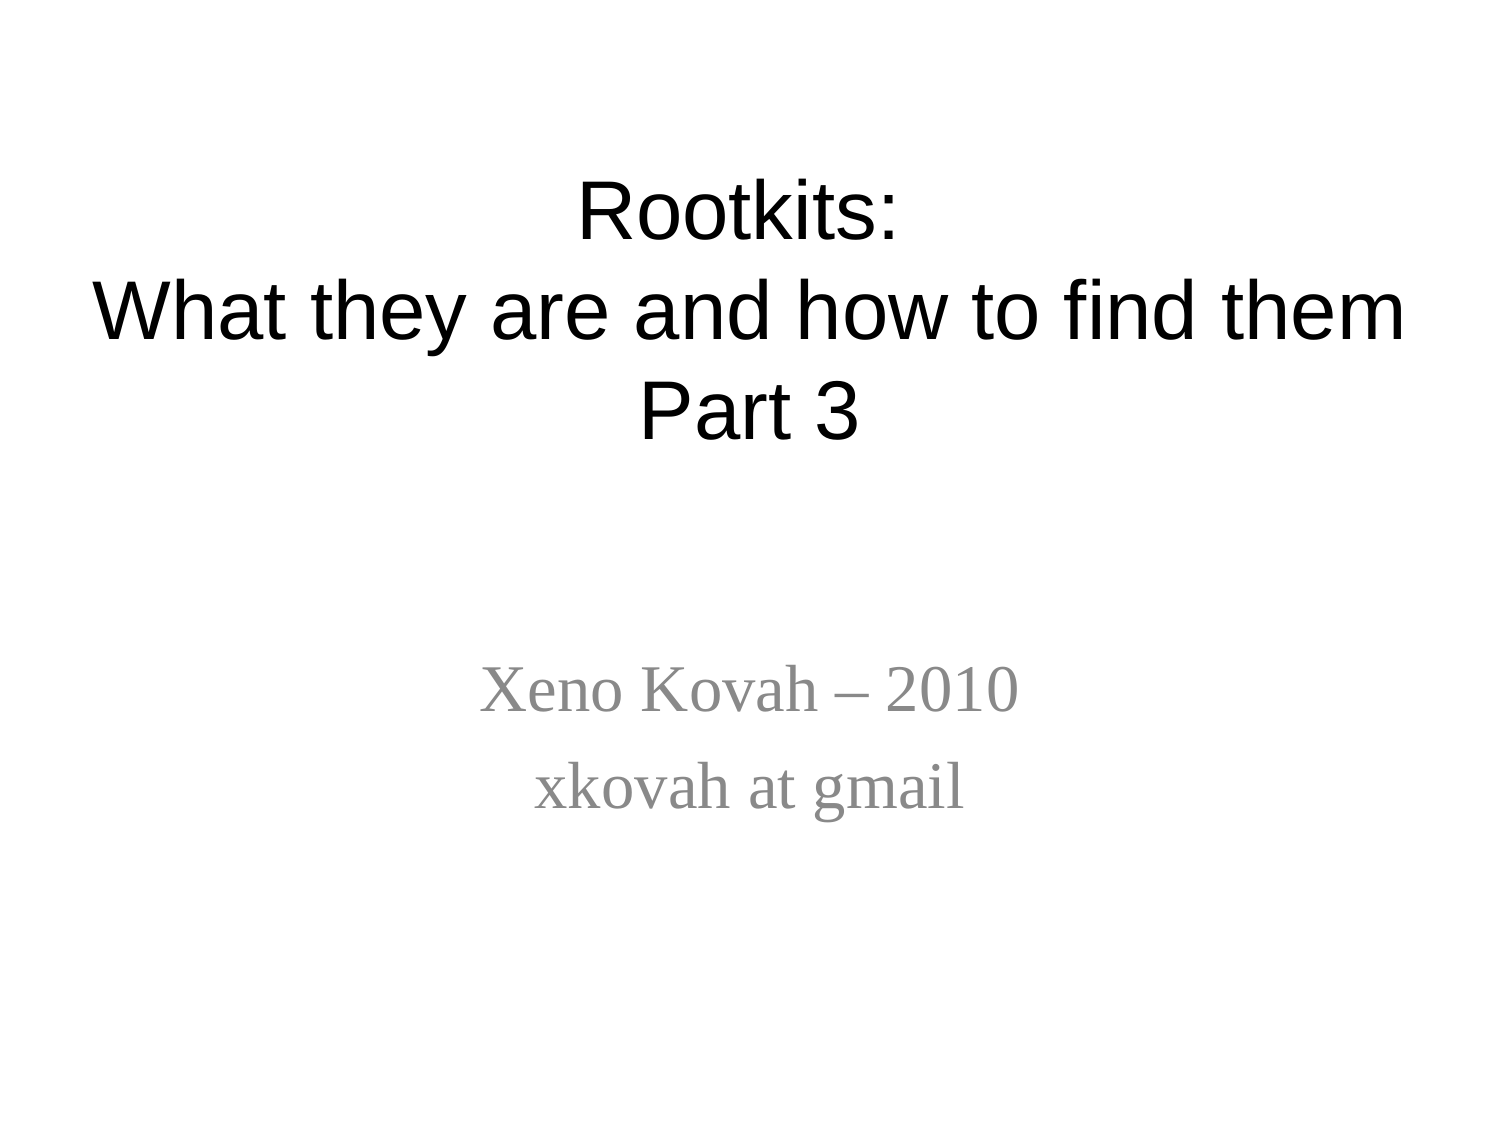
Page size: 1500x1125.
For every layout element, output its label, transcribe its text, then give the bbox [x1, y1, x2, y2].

title Rootkits: What they are and how to find them Part 3 [0, 148, 1500, 464]
text_box Xeno Kovah – 2010 xkovah at gmail [225, 637, 1276, 926]
